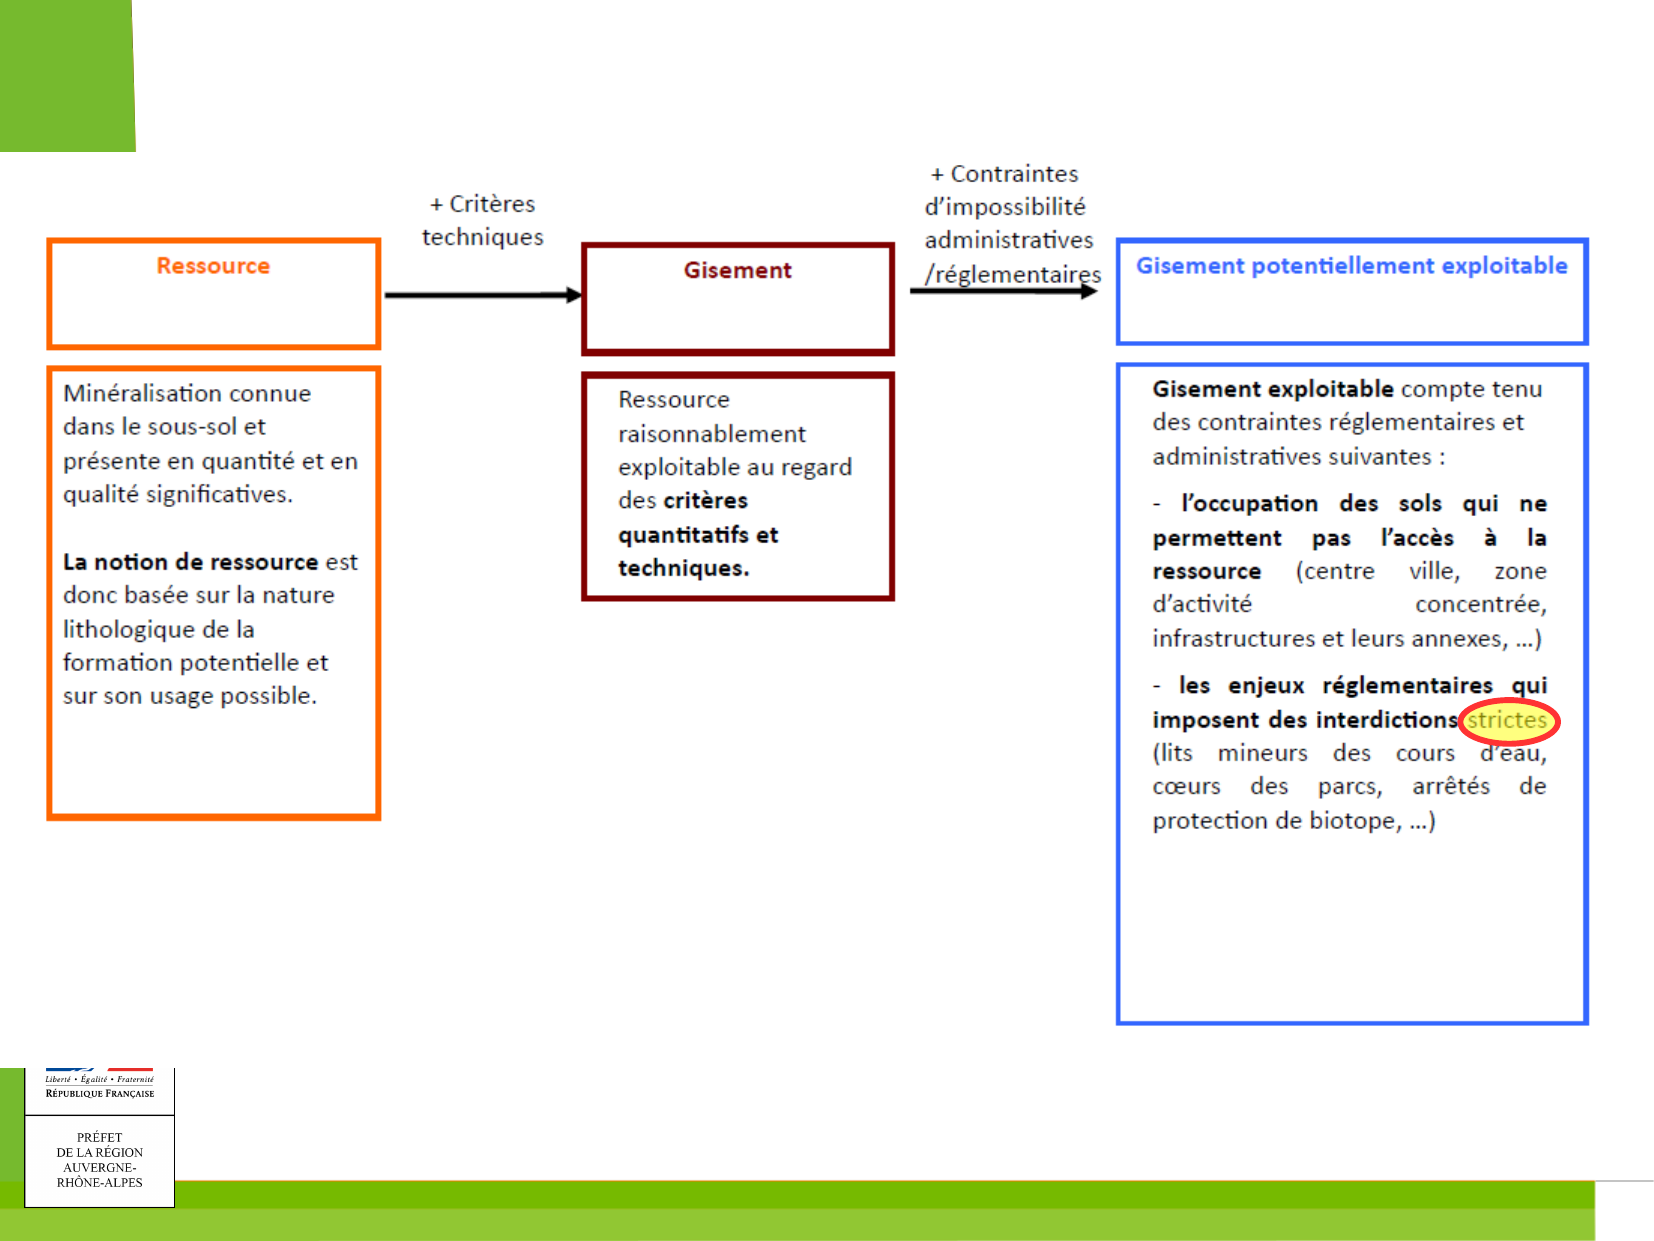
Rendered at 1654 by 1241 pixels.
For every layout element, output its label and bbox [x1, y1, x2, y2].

picture [0, 0, 1654, 1241]
text_box [1460, 700, 1559, 744]
